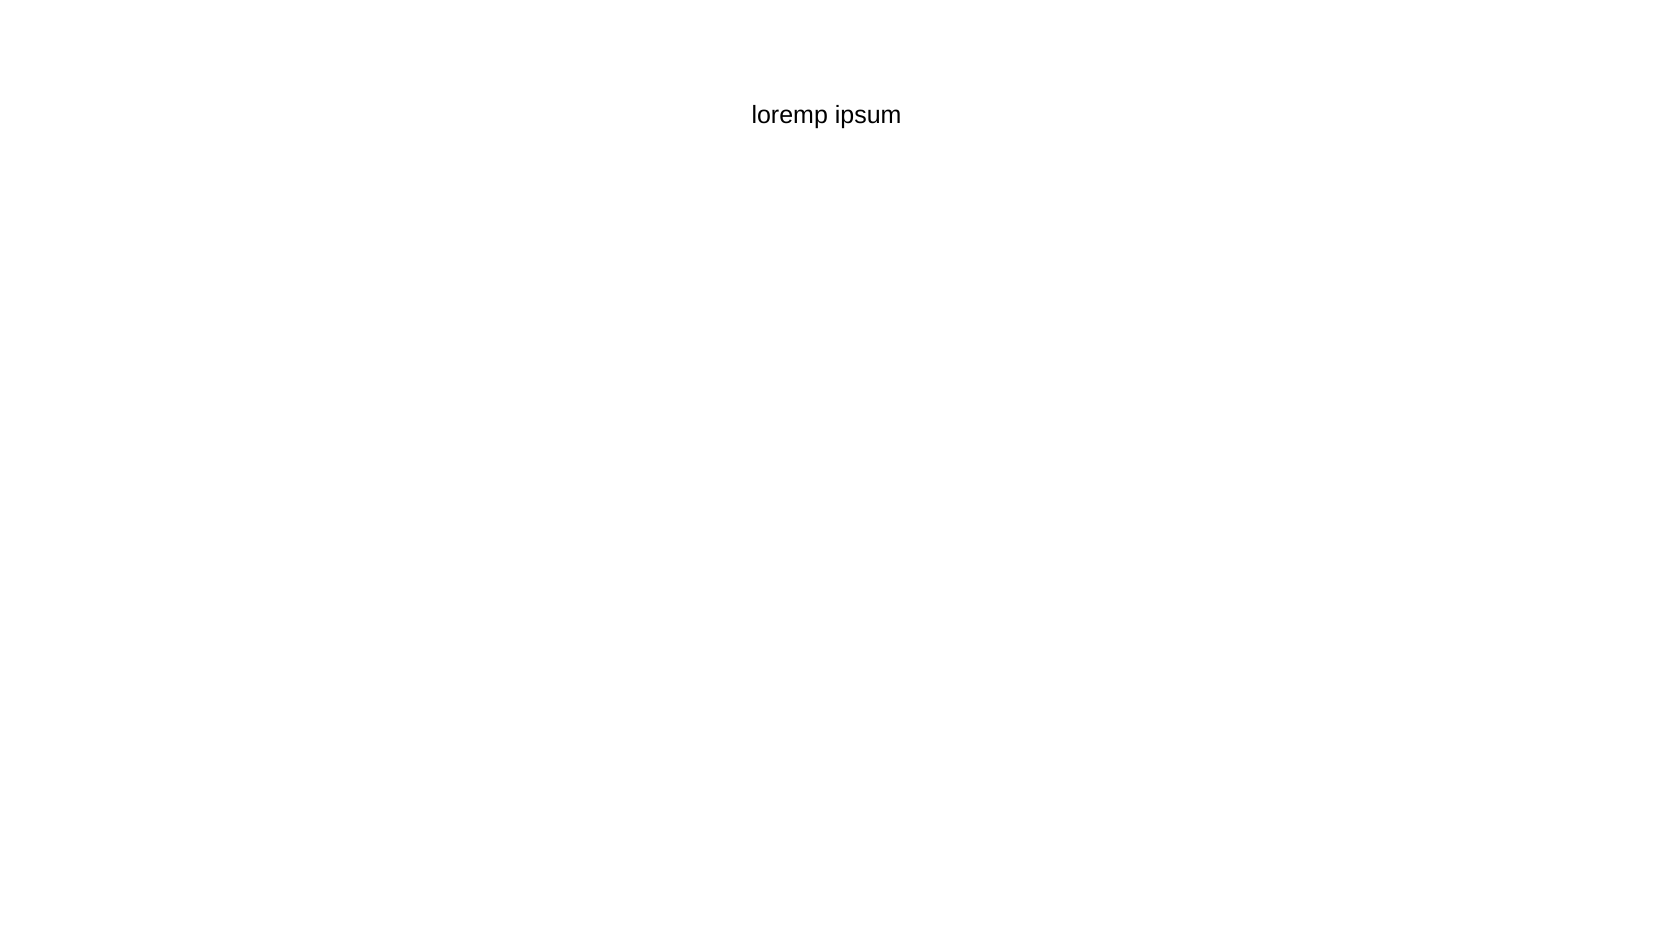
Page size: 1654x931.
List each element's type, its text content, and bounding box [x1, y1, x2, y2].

title loremp ipsum [82, 37, 1571, 193]
